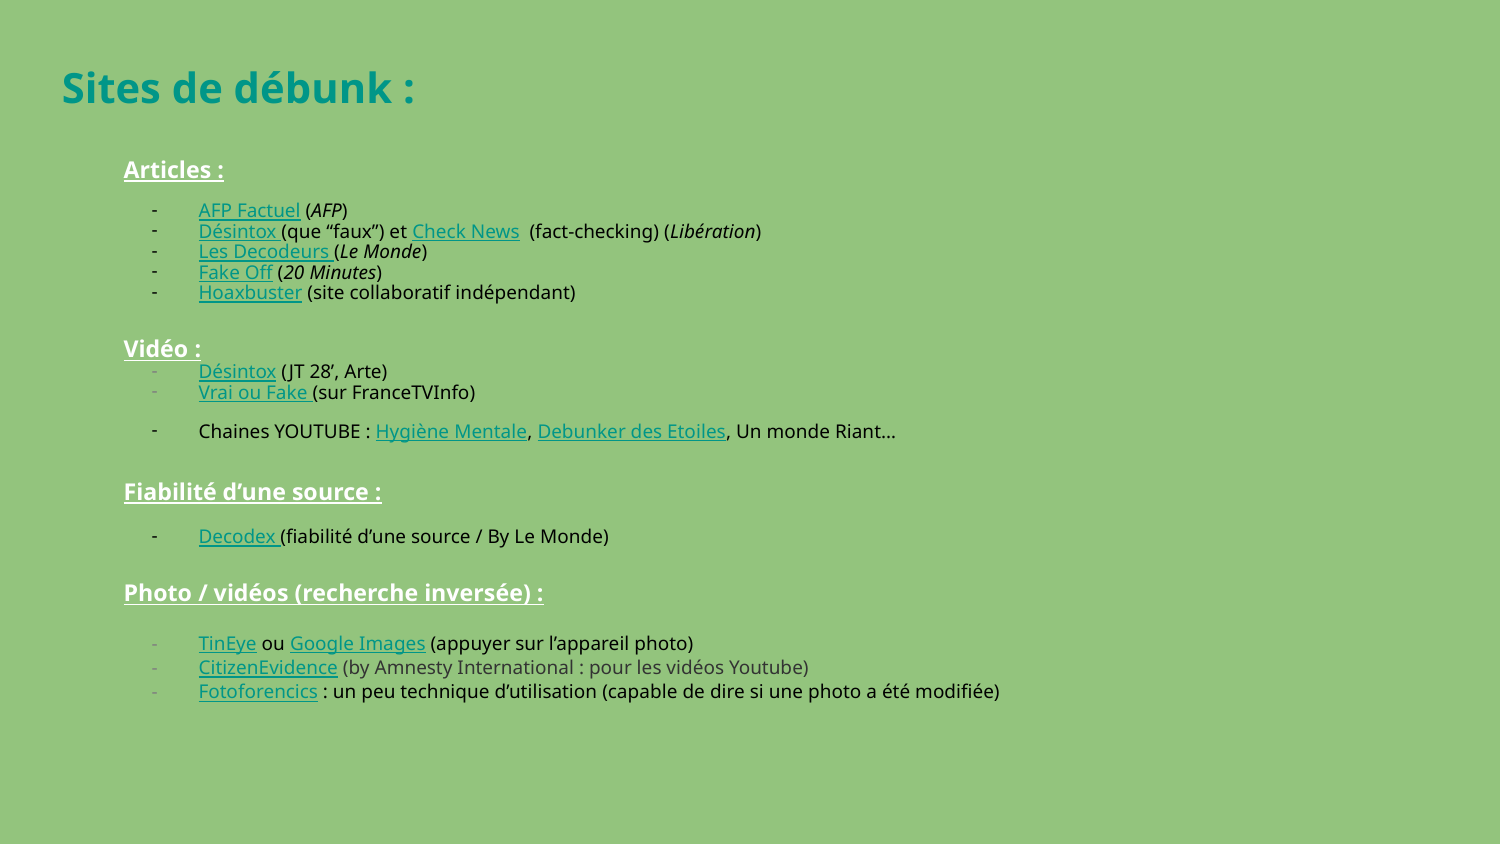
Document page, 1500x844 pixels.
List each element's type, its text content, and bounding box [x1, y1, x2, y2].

title Sites de débunk : [46, 43, 1445, 146]
list Articles : AFP Factuel (AFP) Désintox (que “faux”) et Check News (fact-checking) (Libération) Les Decodeurs (Le Monde) Fake Off (20 Minutes) Hoaxbuster (site collaboratif indépendant) Vidéo : Désintox (JT 28’, Arte) Vrai ou Fake (sur FranceTVInfo) Chaines YOUTUBE : Hygiène Mentale, Debunker des Etoiles, Un monde Riant… Fiabilité d’une source : Decodex (fiabilité d’une source / By Le Monde) Photo / vidéos (recherche inversée) : TinEye ou Google Images (appuyer sur l’appareil photo) CitizenEvidence (by Amnesty International : pour les vidéos Youtube) Fotoforencics : un peu technique d’utilisation (capable de dire si une photo a été modifiée) [108, 145, 1309, 797]
